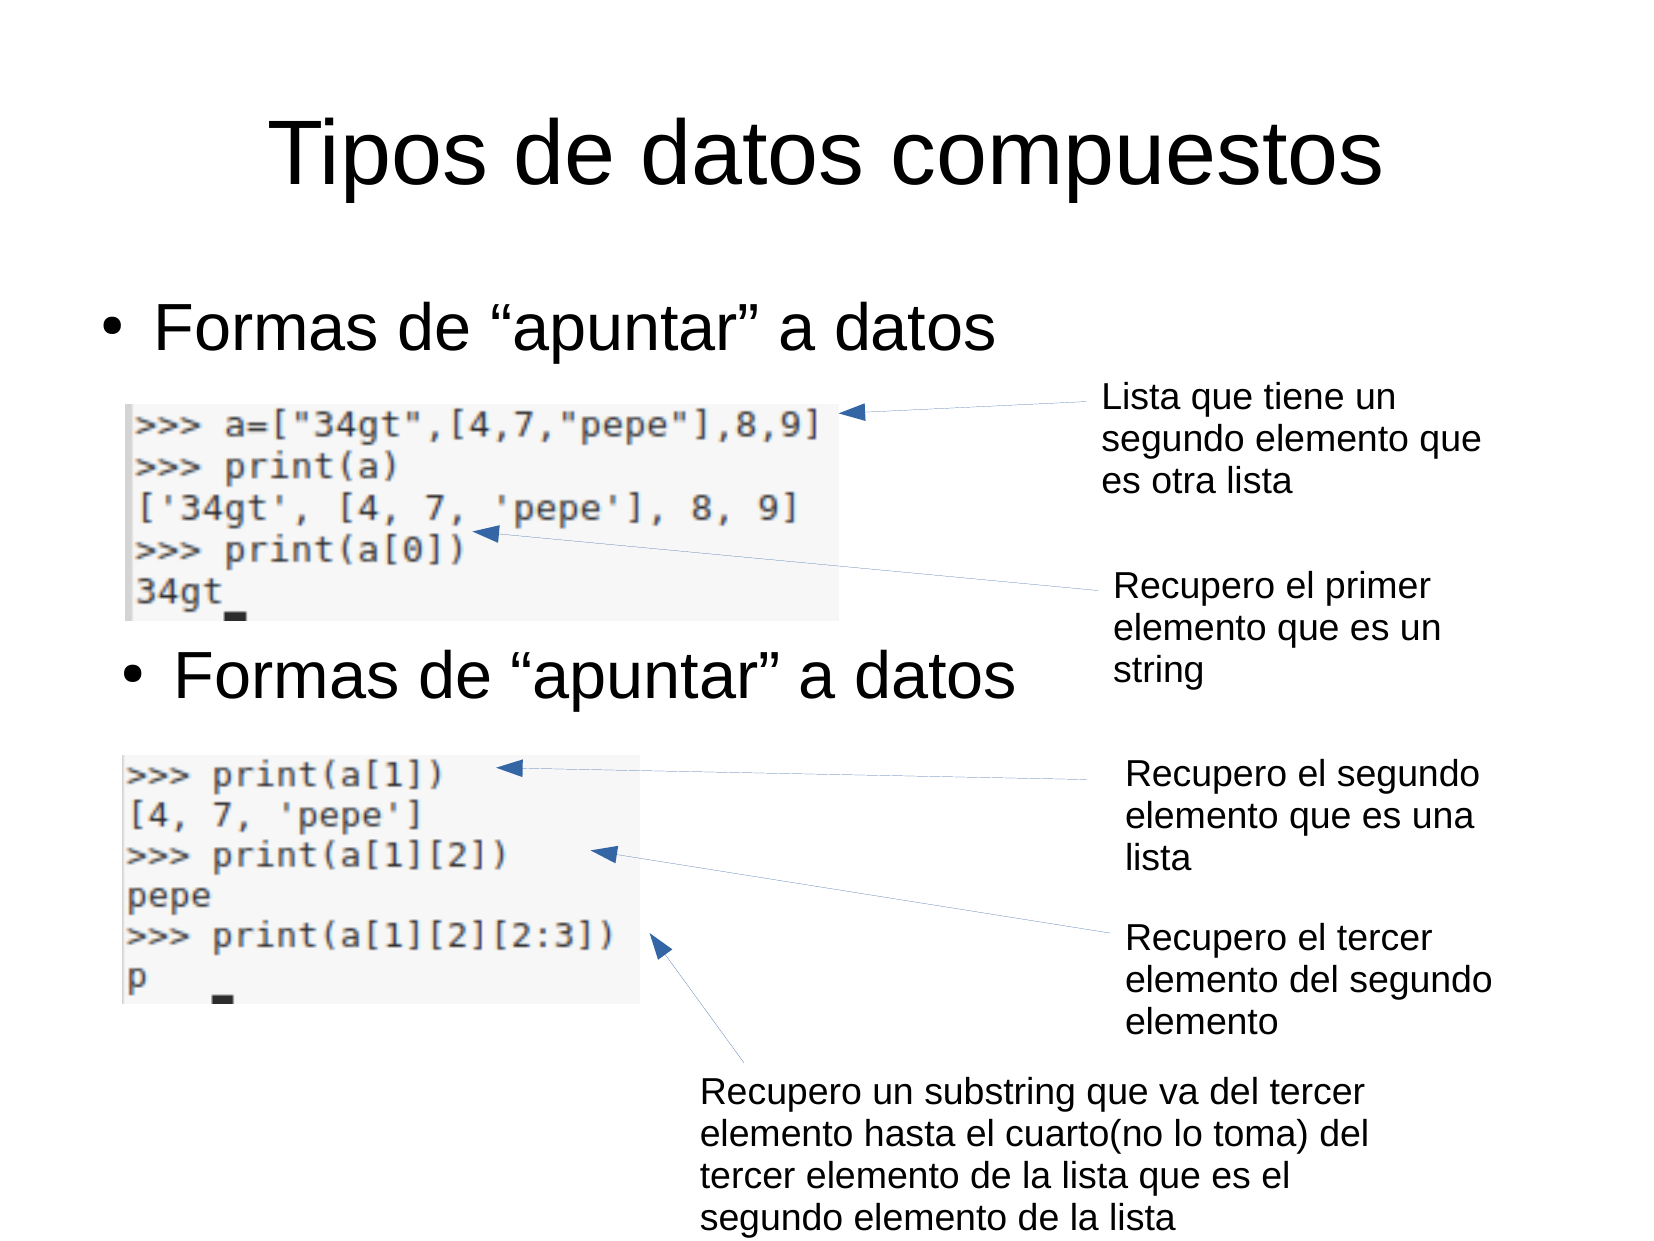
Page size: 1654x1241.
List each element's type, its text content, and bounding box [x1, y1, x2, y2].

text_box Recupero el segundo elemento que es una lista [1110, 745, 1536, 887]
text_box Recupero el primer elemento que es un string [1098, 557, 1524, 699]
text_box Recupero el tercer elemento del segundo elemento [1110, 909, 1536, 1051]
text_box Lista que tiene un segundo elemento que es otra lista [1086, 368, 1512, 510]
text_box Recupero un substring que va del tercer elemento hasta el cuarto(no lo toma) del tercer elemento de la lista que es el segundo elemento de la lista [685, 1062, 1394, 1241]
text_box Formas de “apuntar” a datos [103, 637, 1052, 728]
list Formas de “apuntar” a datos [82, 290, 1571, 1010]
title Tipos de datos compuestos [82, 49, 1571, 257]
